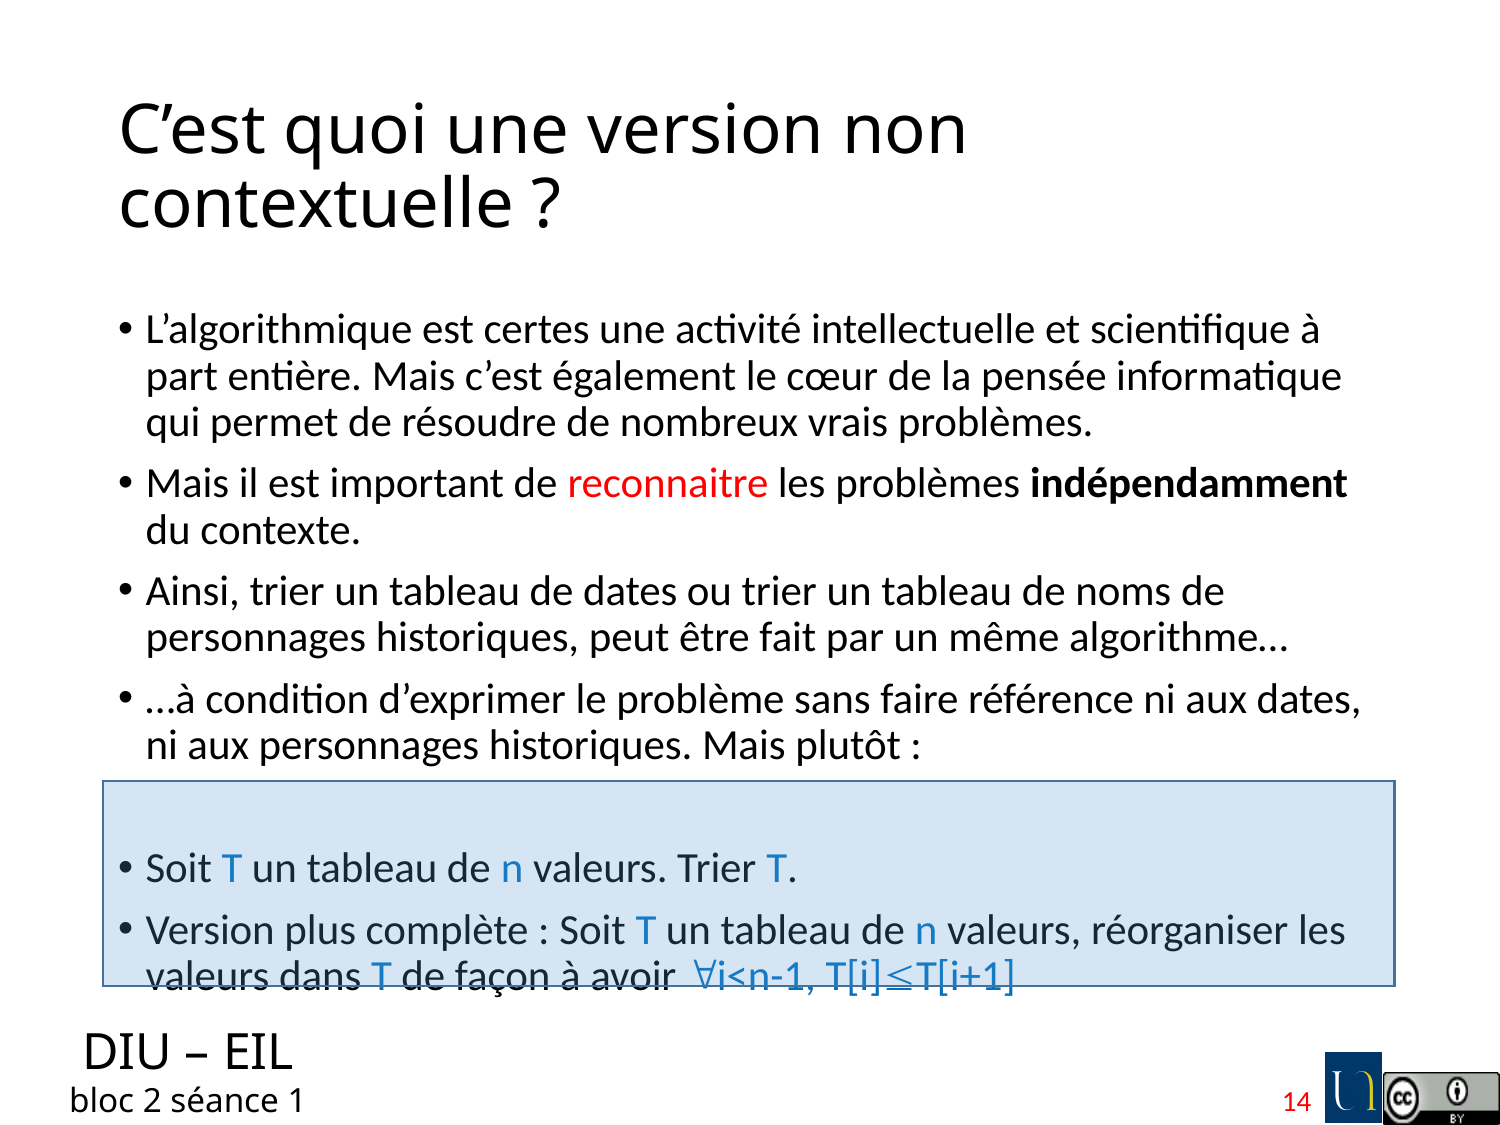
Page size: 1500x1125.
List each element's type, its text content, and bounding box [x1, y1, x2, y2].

picture [1383, 1072, 1500, 1125]
slide_number <numéro> [1240, 1070, 1327, 1125]
picture [1325, 1052, 1382, 1123]
text_box [103, 780, 1395, 987]
title C’est quoi une version non contextuelle ? [103, 59, 1397, 278]
list L’algorithmique est certes une activité intellectuelle et scientifique à part entière. Mais c’est également le cœur de la pensée informatique qui permet de résoudre de nombreux vrais problèmes. Mais il est important de reconnaitre les problèmes indépendamment du contexte. Ainsi, trier un tableau de dates ou trier un tableau de noms de personnages historiques, peut être fait par un même algorithme… …à condition d’exprimer le problème sans faire référence ni aux dates, ni aux personnages historiques. Mais plutôt : Soit T un tableau de n valeurs. Trier T. Version plus complète : Soit T un tableau de n valeurs, réorganiser les valeurs dans T de façon à avoir i<n-1, T[i]T[i+1] [103, 299, 1397, 1014]
